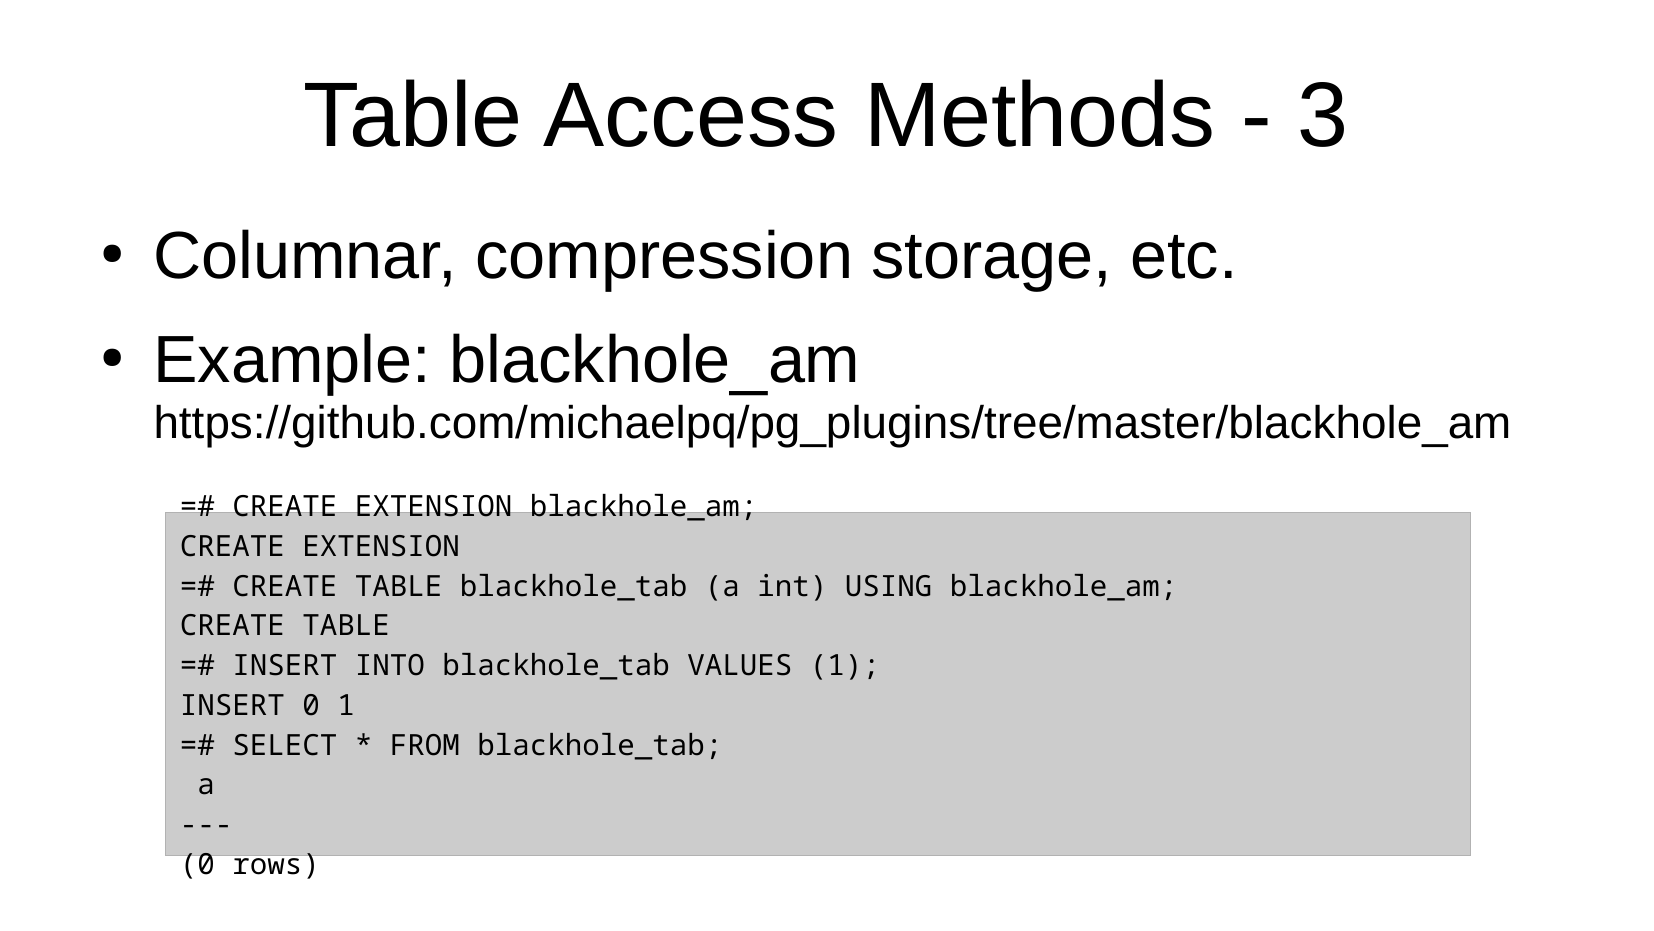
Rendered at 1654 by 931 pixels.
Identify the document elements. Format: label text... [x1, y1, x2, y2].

title Table Access Methods - 3 [82, 37, 1571, 193]
list Columnar, compression storage, etc. Example: blackhole_am https://github.com/michaelpq/pg_plugins/tree/master/blackhole_am [82, 217, 1571, 758]
text_box =# CREATE EXTENSION blackhole_am; CREATE EXTENSION =# CREATE TABLE blackhole_tab (a int) USING blackhole_am; CREATE TABLE =# INSERT INTO blackhole_tab VALUES (1); INSERT 0 1 =# SELECT * FROM blackhole_tab; a --- (0 rows) [165, 512, 1471, 856]
